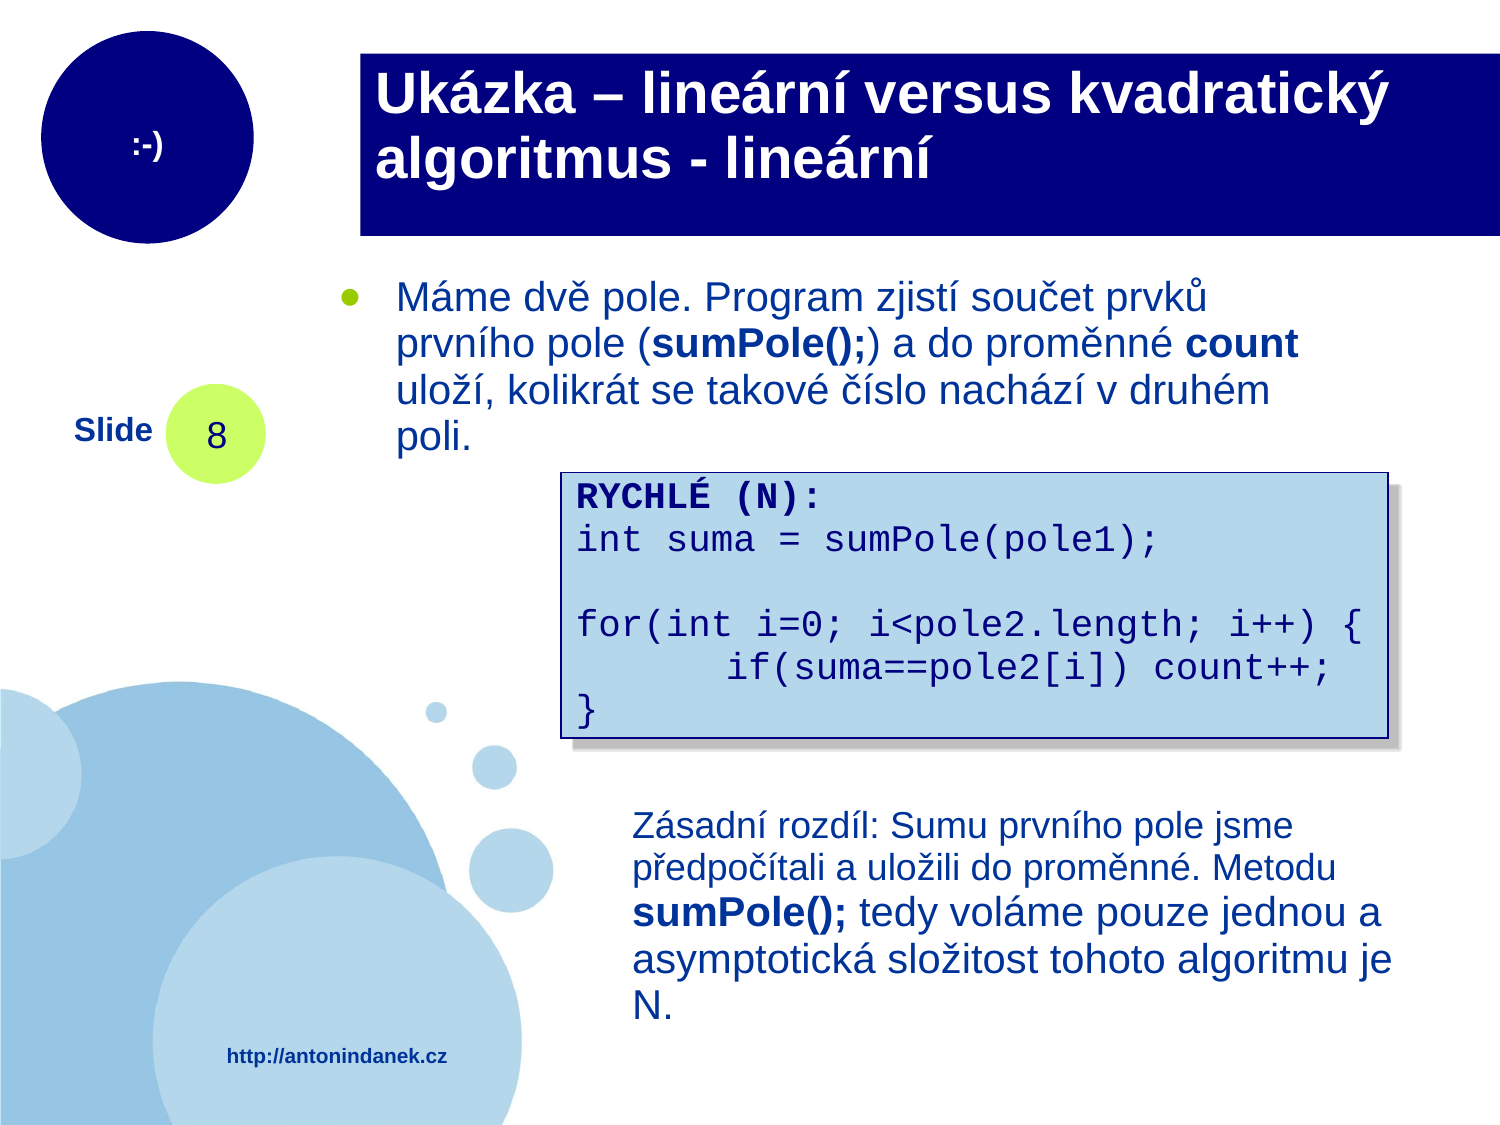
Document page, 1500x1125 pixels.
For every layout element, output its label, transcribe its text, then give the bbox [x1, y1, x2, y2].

title Ukázka – lineární versus kvadratický algoritmus - lineární [360, 53, 1500, 236]
list Máme dvě pole. Program zjistí součet prvků prvního pole (sumPole();) a do proměnné count uloží, kolikrát se takové číslo nachází v druhém poli. [324, 265, 1337, 526]
list Zásadní rozdíl: Sumu prvního pole jsme předpočítali a uložili do proměnné. Metodu sumPole(); tedy voláme pouze jednou a asymptotická složitost tohoto algoritmu je N. [561, 797, 1425, 1094]
text_box RYCHLÉ (N): int suma = sumPole(pole1); for(int i=0; i<pole2.length; i++) { if(suma==pole2[i]) count++; } [561, 472, 1388, 739]
picture [0, 638, 625, 1125]
